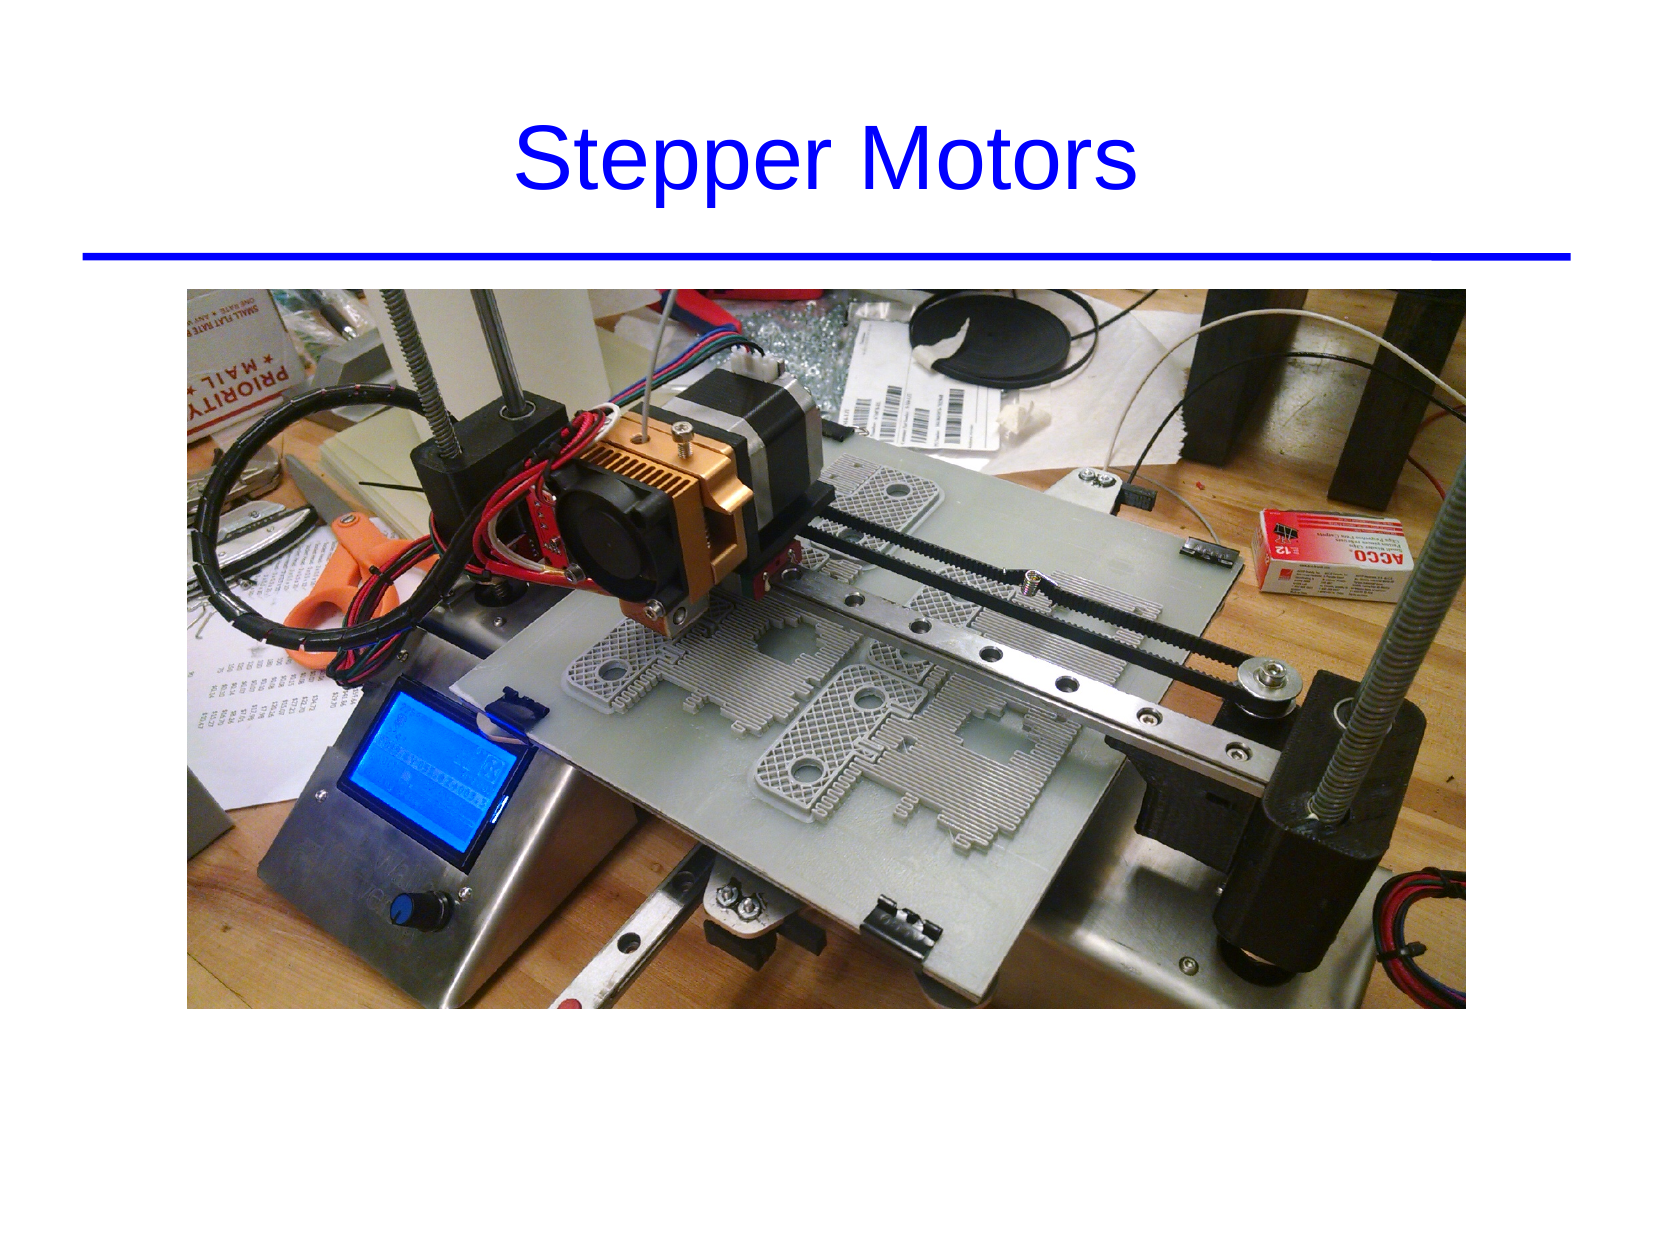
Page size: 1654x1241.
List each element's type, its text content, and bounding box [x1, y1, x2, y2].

title Stepper Motors [82, 49, 1571, 256]
picture [187, 289, 1466, 1009]
